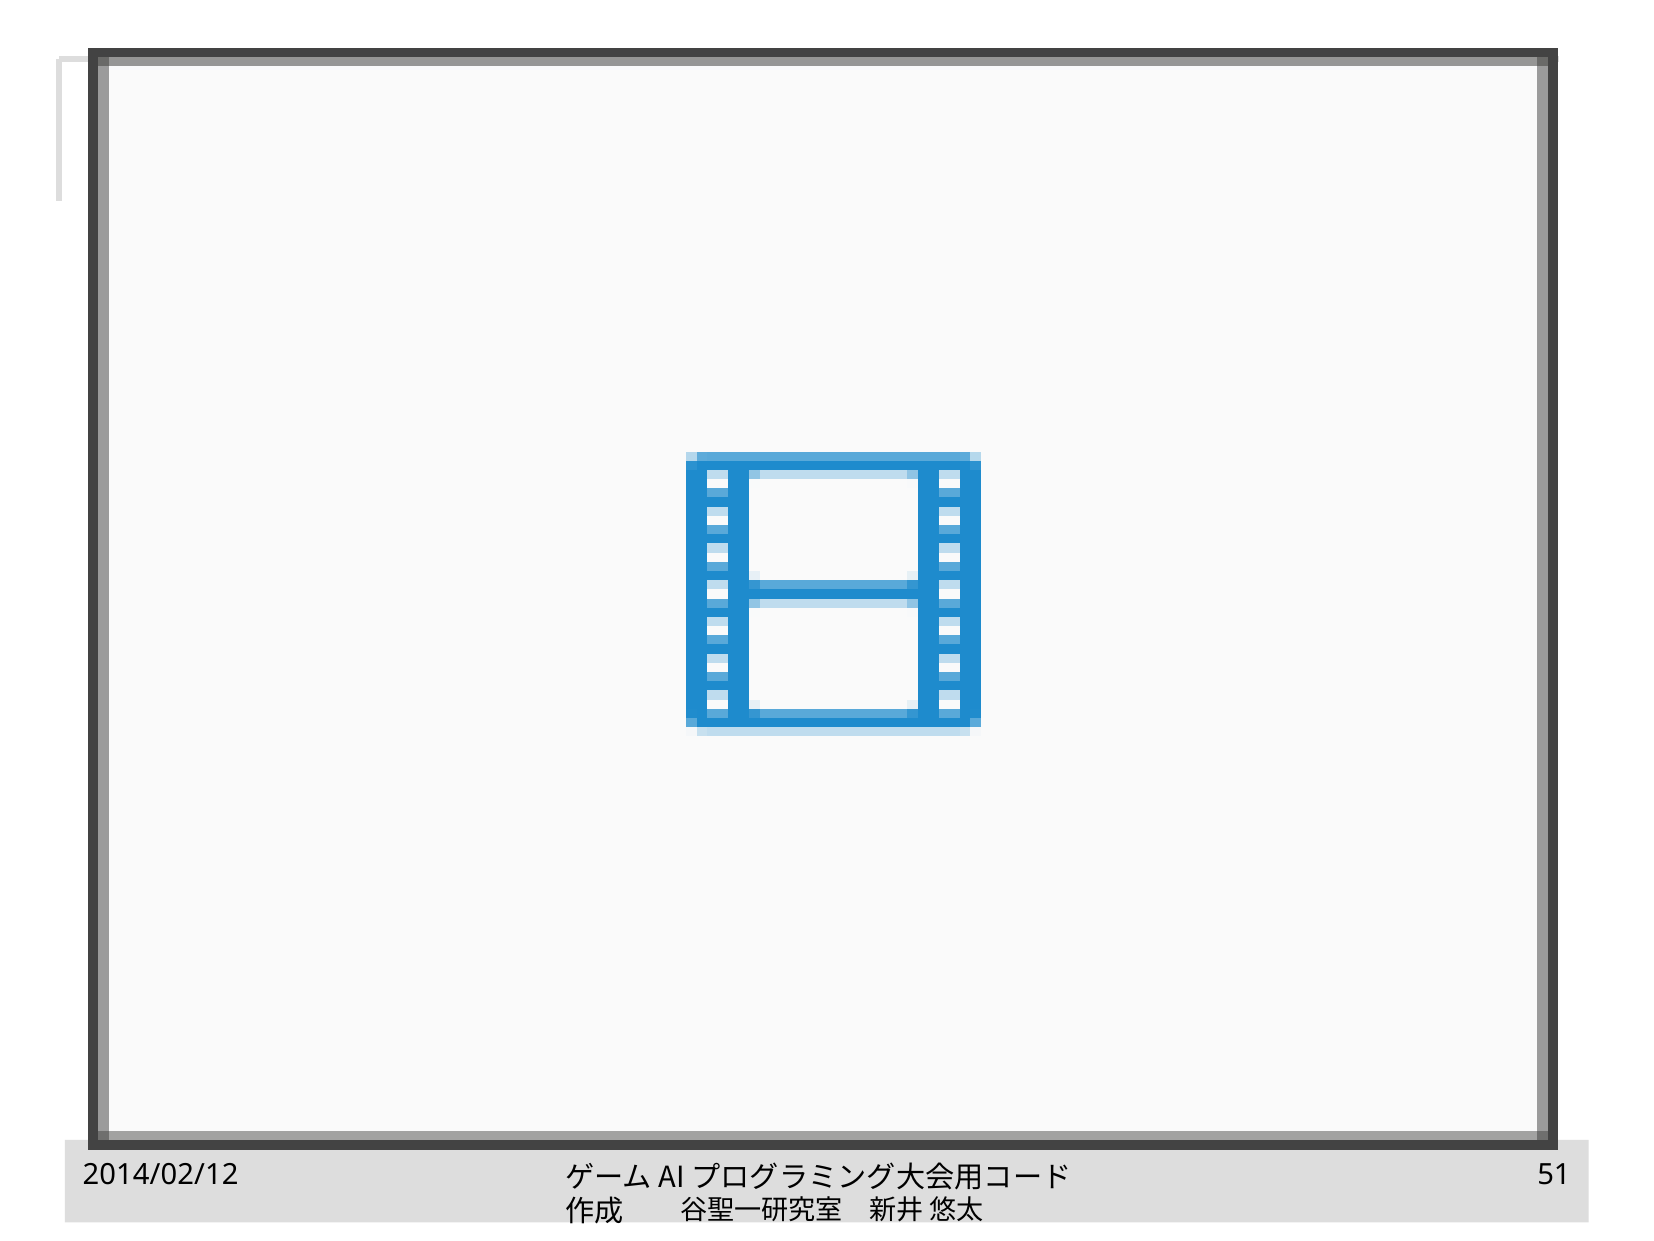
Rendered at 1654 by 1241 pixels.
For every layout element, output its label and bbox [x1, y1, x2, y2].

text_box [87, 47, 1560, 1151]
